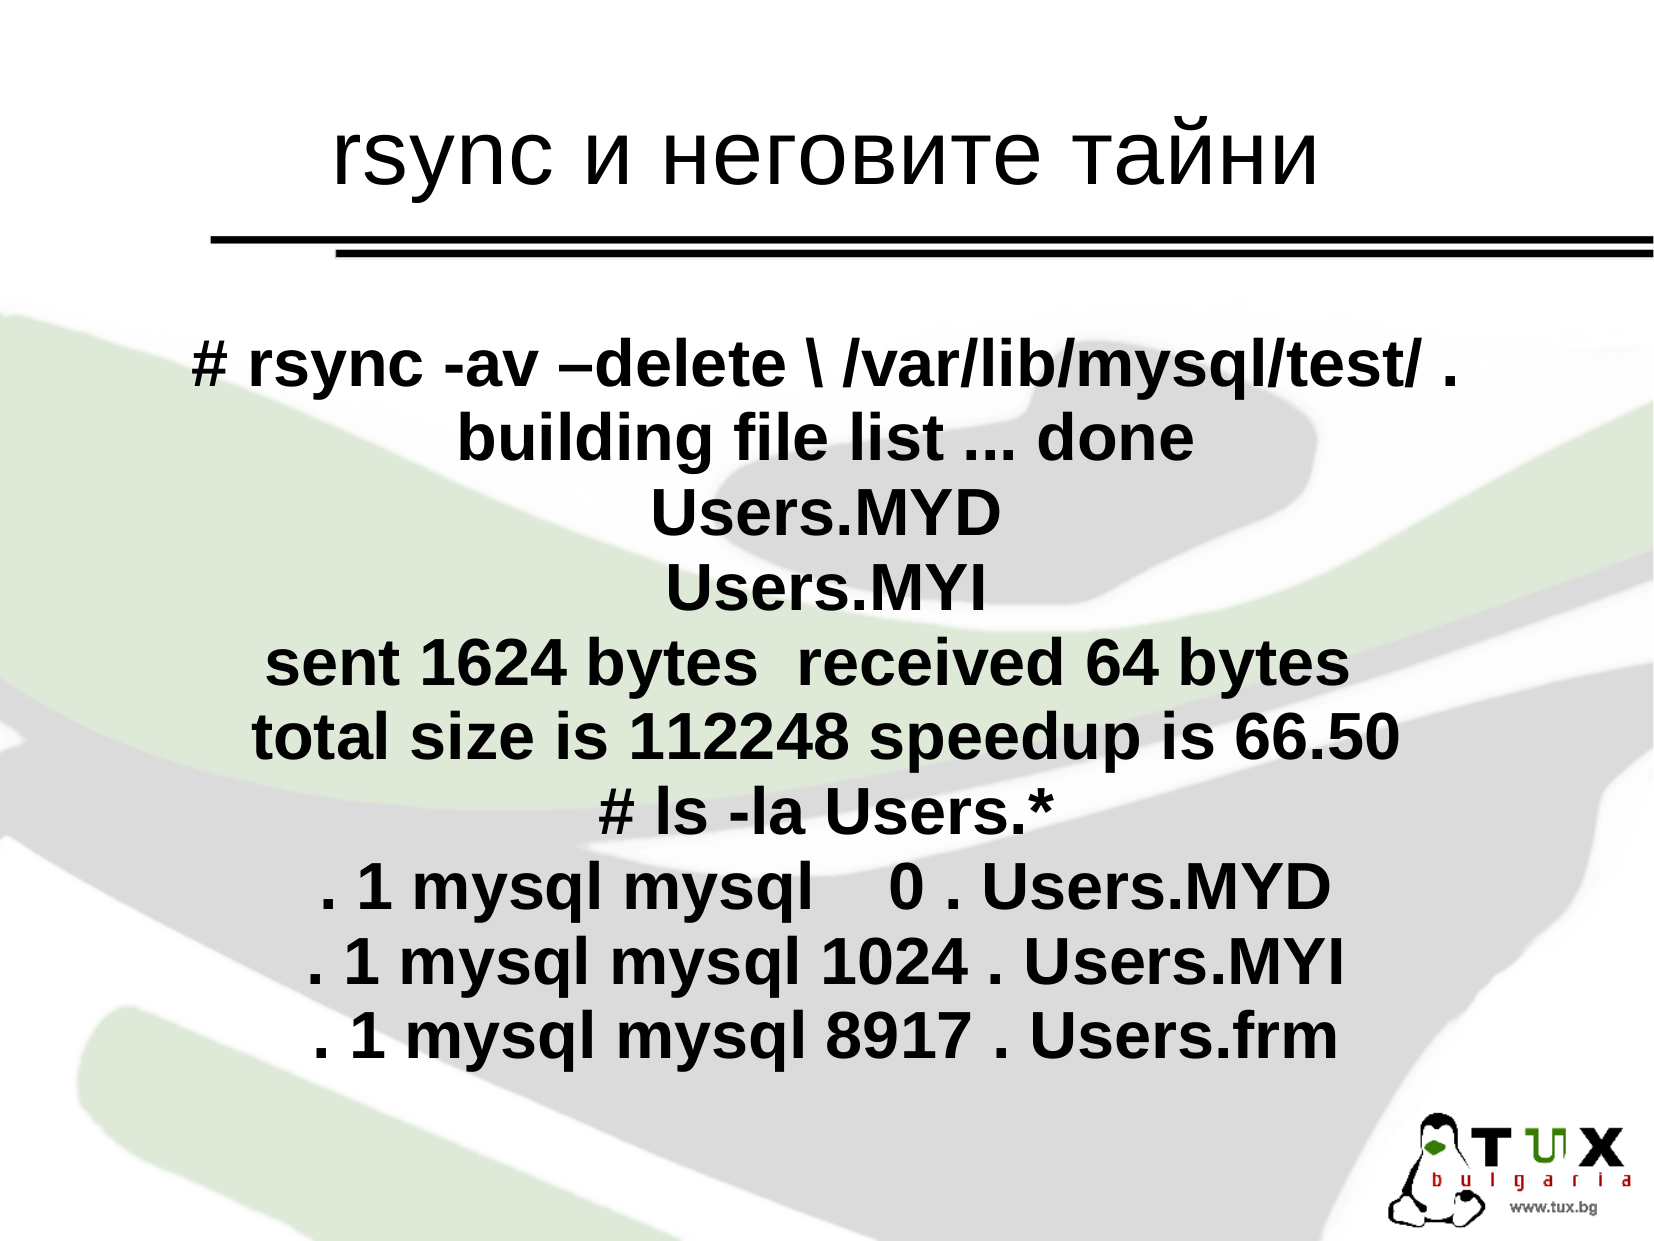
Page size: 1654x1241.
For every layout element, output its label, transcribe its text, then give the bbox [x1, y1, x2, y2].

subtitle # rsync -av –delete \ /var/lib/mysql/test/ . building file list ... done Users.MYD Users.MYI sent 1624 bytes received 64 bytes total size is 112248 speedup is 66.50 # ls -la Users.* . 1 mysql mysql 0 . Users.MYD . 1 mysql mysql 1024 . Users.MYI . 1 mysql mysql 8917 . Users.frm [82, 283, 1571, 1115]
title rsync и неговите тайни [82, 49, 1571, 257]
picture [0, 0, 1654, 1241]
